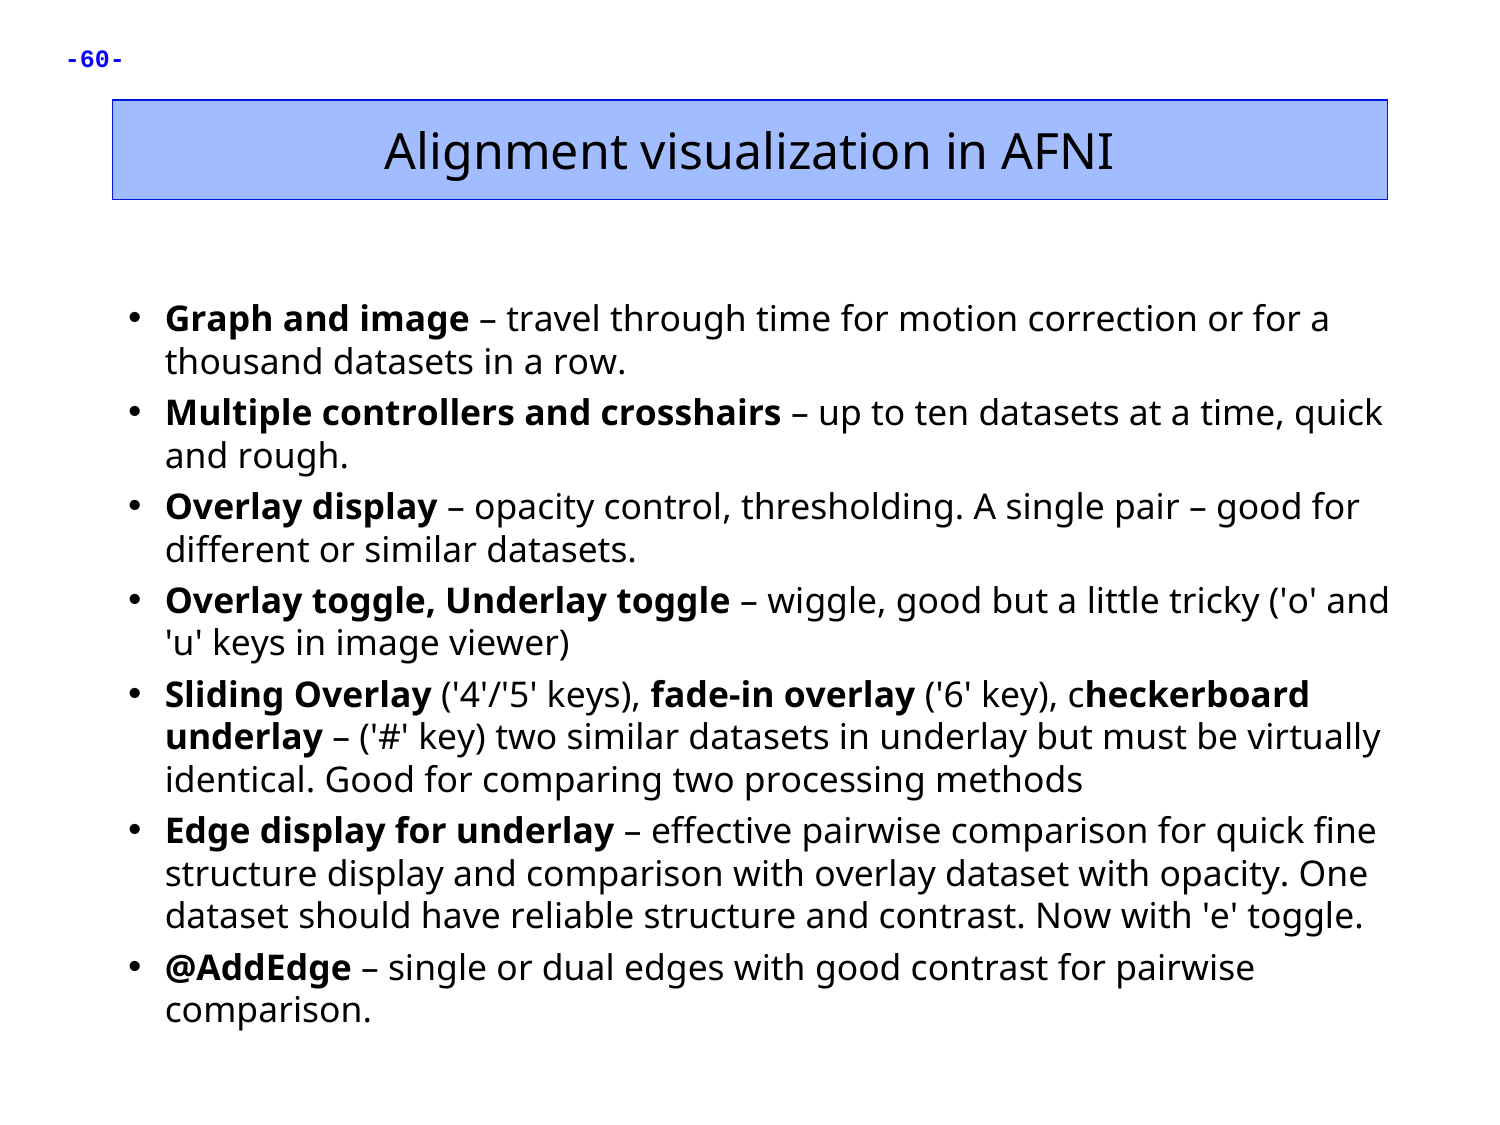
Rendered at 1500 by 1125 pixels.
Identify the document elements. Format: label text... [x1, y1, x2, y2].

text_box Alignment visualization in AFNI [112, 99, 1388, 200]
text_box Graph and image – travel through time for motion correction or for a thousand datasets in a row. Multiple controllers and crosshairs – up to ten datasets at a time, quick and rough. Overlay display – opacity control, thresholding. A single pair – good for different or similar datasets. Overlay toggle, Underlay toggle – wiggle, good but a little tricky ('o' and 'u' keys in image viewer) Sliding Overlay ('4'/'5' keys), fade-in overlay ('6' key), checkerboard underlay – ('#' key) two similar datasets in underlay but must be virtually identical. Good for comparing two processing methods Edge display for underlay – effective pairwise comparison for quick fine structure display and comparison with overlay dataset with opacity. One dataset should have reliable structure and contrast. Now with 'e' toggle. @AddEdge – single or dual edges with good contrast for pairwise comparison. [112, 237, 1447, 1075]
